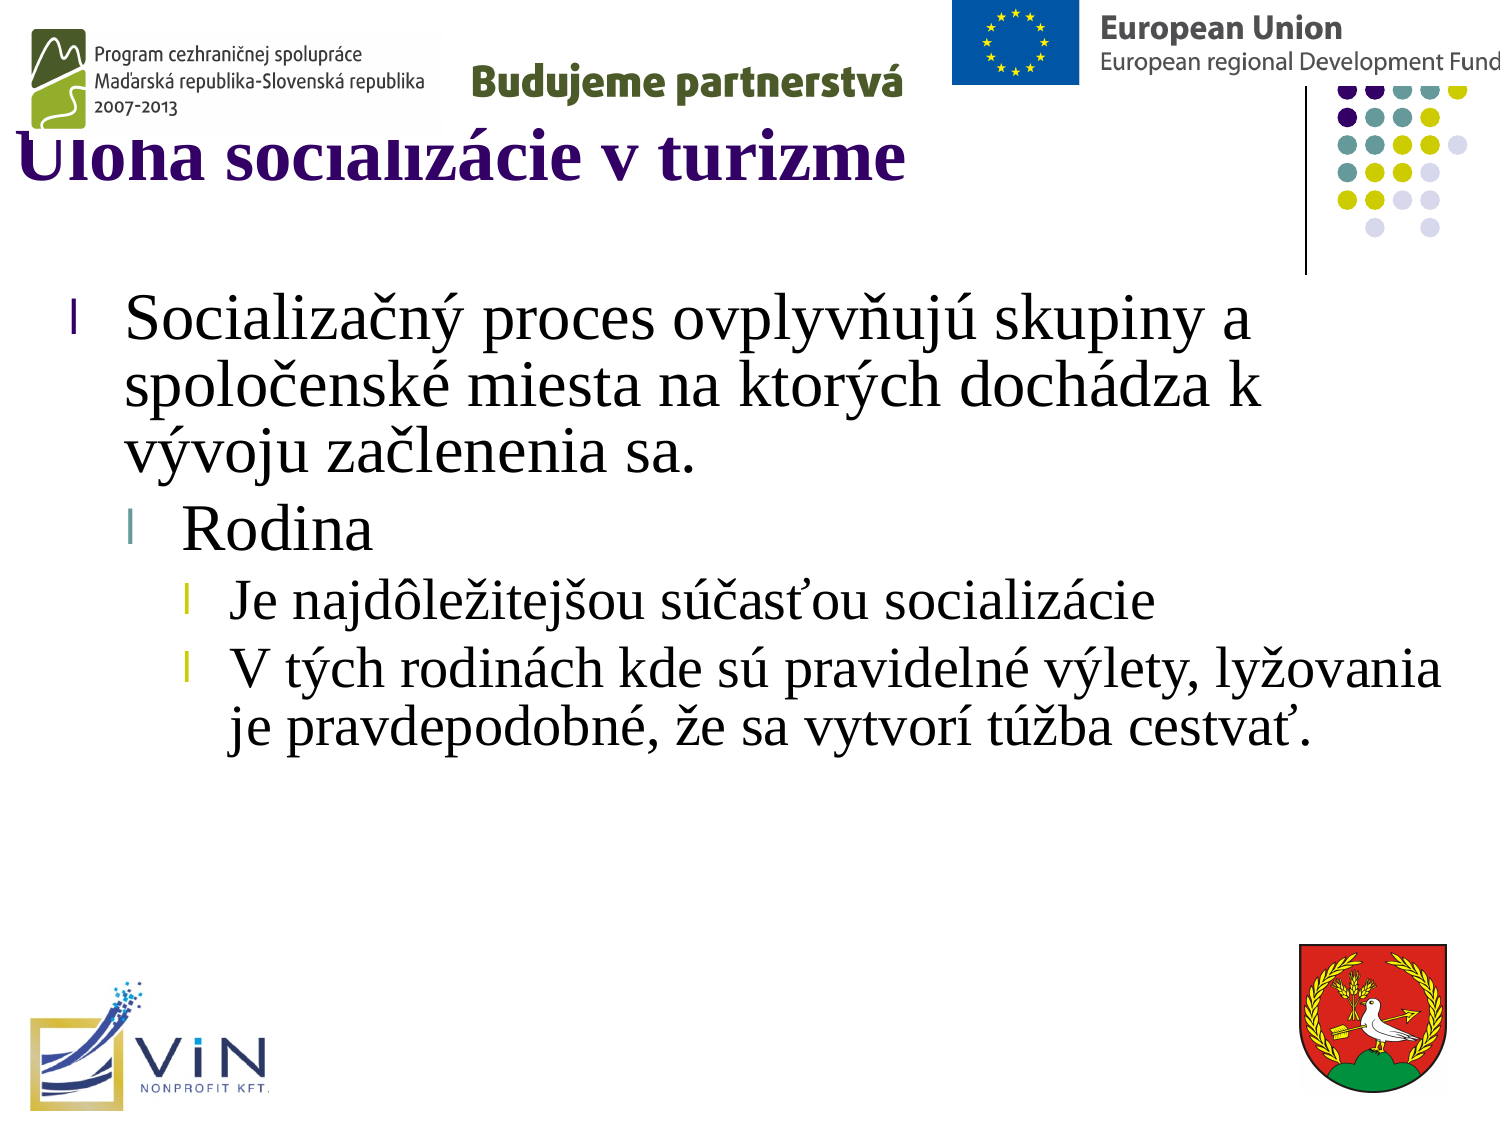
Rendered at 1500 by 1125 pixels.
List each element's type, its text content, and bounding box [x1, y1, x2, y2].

picture [7, 980, 269, 1111]
picture [952, 0, 1500, 87]
title Úloha socializácie v turizme [0, 90, 1303, 220]
picture [29, 29, 944, 140]
picture [1299, 944, 1447, 1093]
list Socializačný proces ovplyvňujú skupiny a spoločenské miesta na ktorých dochádza k vývoju začlenenia sa. Rodina Je najdôležitejšou súčasťou socializácie V tých rodinách kde sú pravidelné výlety, lyžovania je pravdepodobné, že sa vytvorí túžba cestvať. [53, 278, 1459, 1090]
